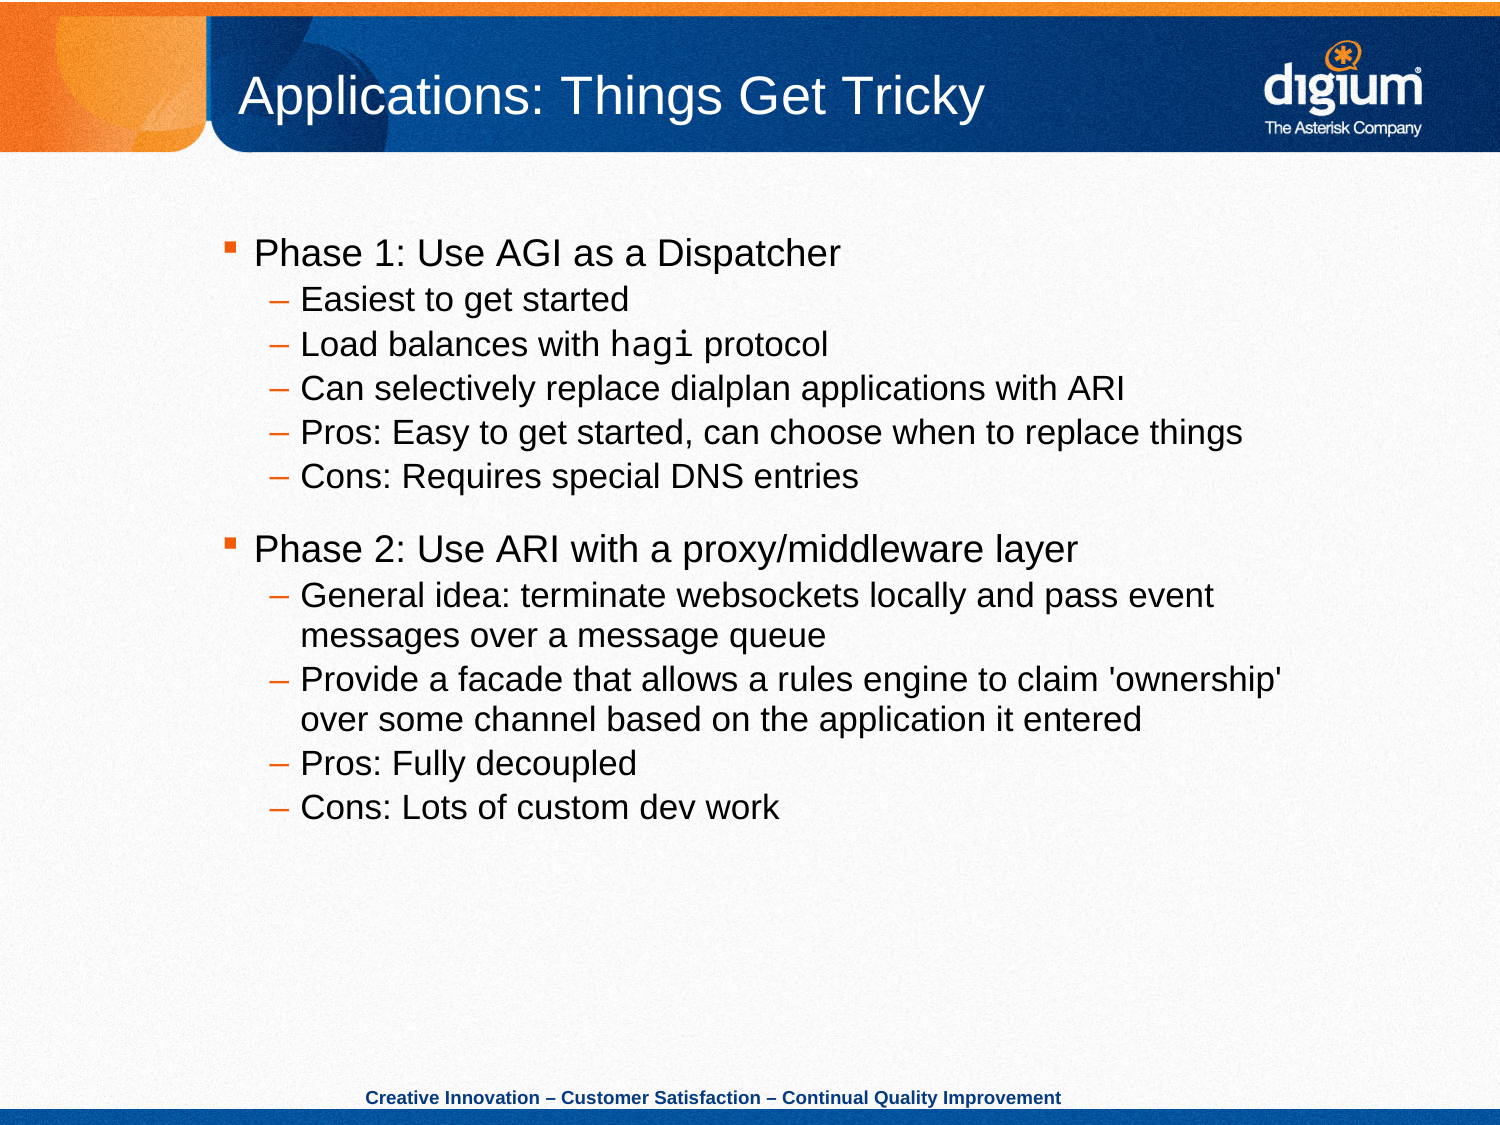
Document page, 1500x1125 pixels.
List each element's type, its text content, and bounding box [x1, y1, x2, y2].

list Phase 1: Use AGI as a Dispatcher Easiest to get started Load balances with hagi protocol Can selectively replace dialplan applications with ARI Pros: Easy to get started, can choose when to replace things Cons: Requires special DNS entries Phase 2: Use ARI with a proxy/middleware layer General idea: terminate websockets locally and pass event messages over a message queue Provide a facade that allows a rules engine to claim 'ownership' over some channel based on the application it entered Pros: Fully decoupled Cons: Lots of custom dev work [206, 224, 1301, 877]
title Applications: Things Get Tricky [238, 27, 1243, 127]
picture [0, 2, 1500, 1125]
